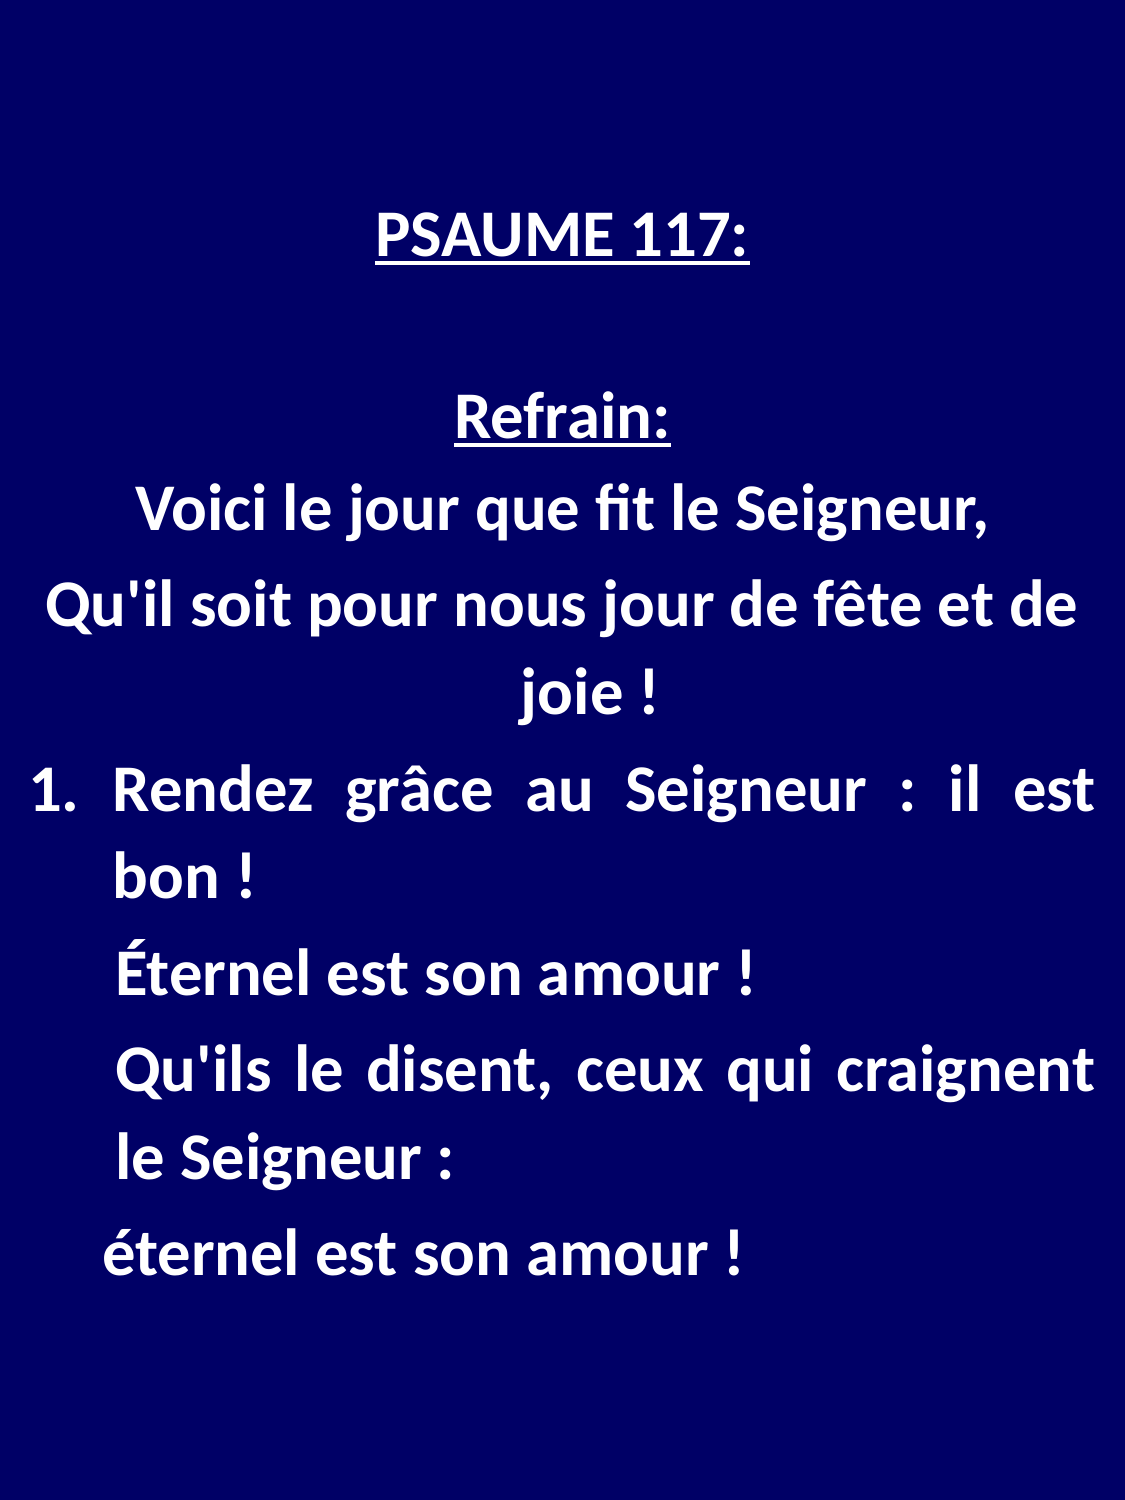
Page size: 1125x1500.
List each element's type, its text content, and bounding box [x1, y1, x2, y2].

text_box PSAUME 117: Refrain: Voici le jour que fit le Seigneur, Qu'il soit pour nous jour de fête et de joie ! Rendez grâce au Seigneur : il est bon ! Éternel est son amour ! Qu'ils le disent, ceux qui craignent le Seigneur : éternel est son amour ! [13, 173, 1112, 1454]
